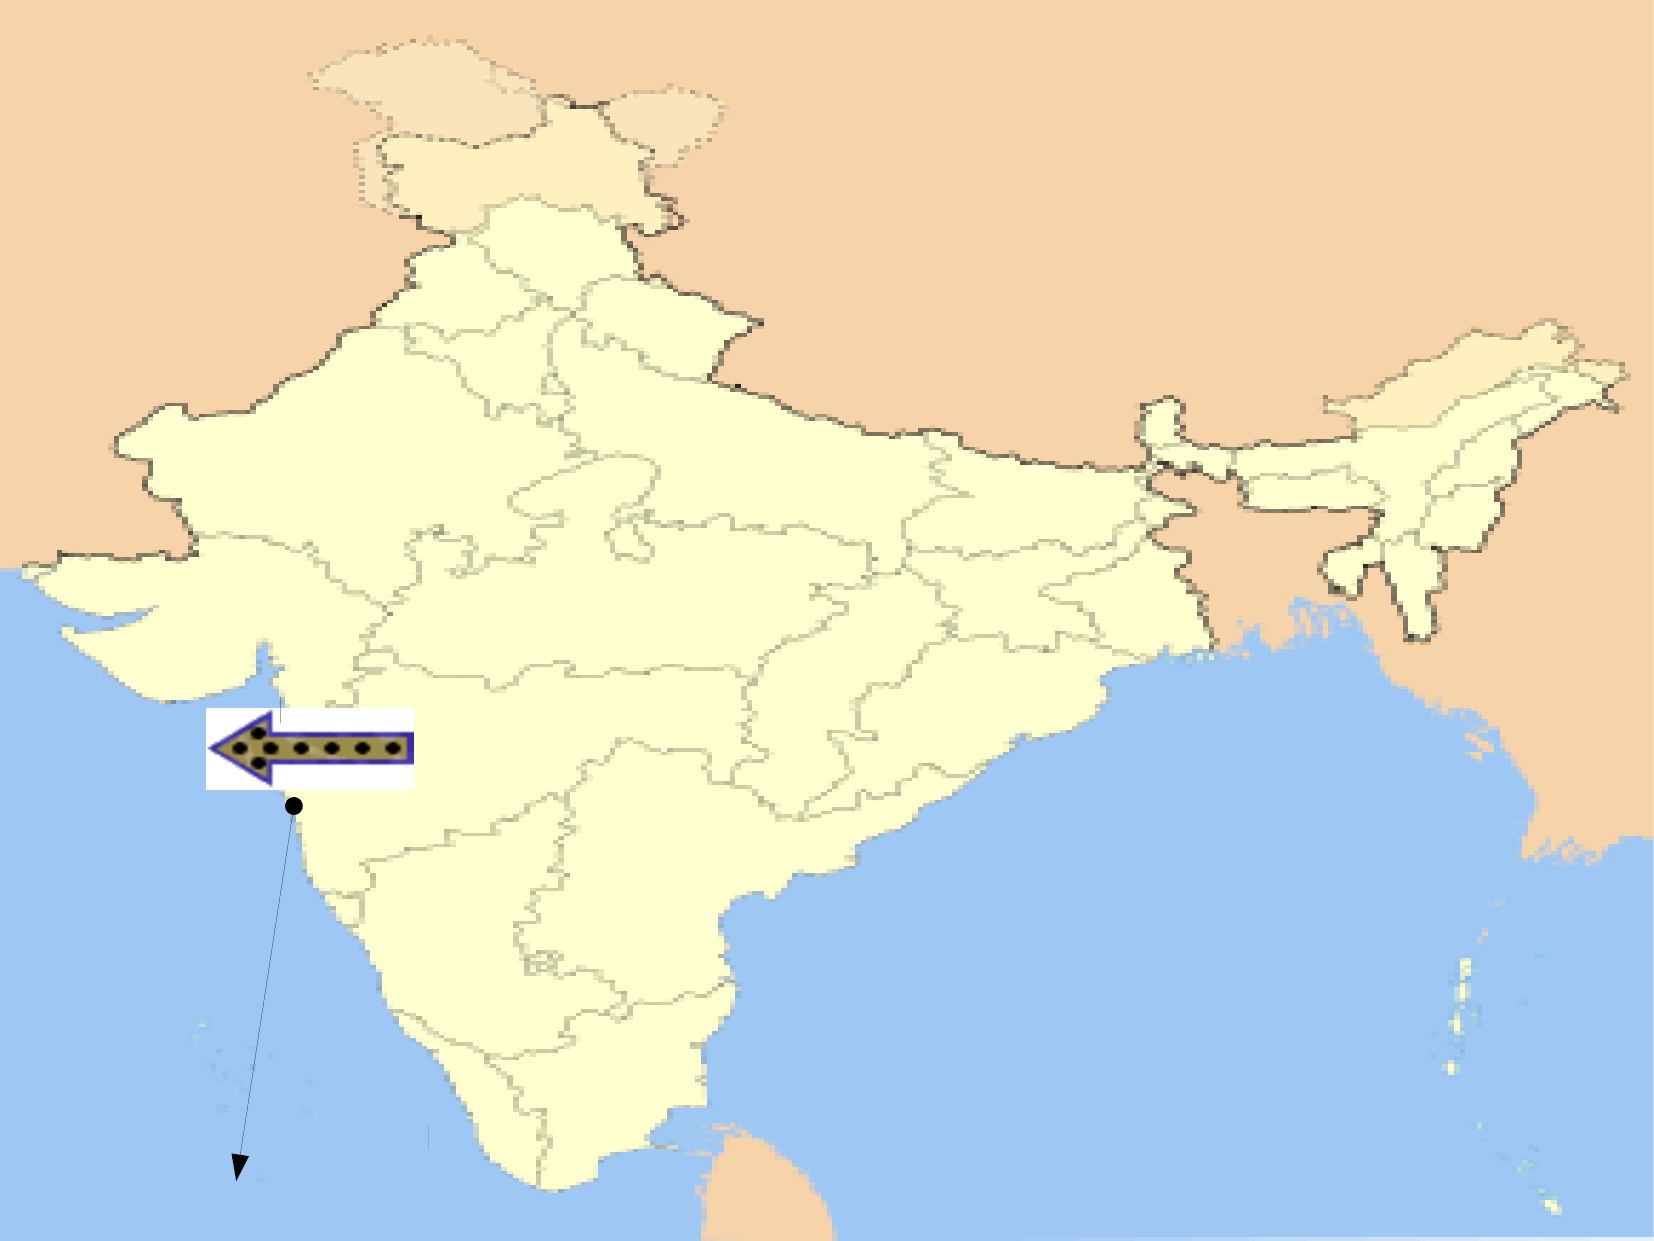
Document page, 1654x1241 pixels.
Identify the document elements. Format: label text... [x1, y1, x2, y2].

text_box MAHARASHTRA [0, 681, 296, 739]
picture [0, 0, 1654, 1241]
text_box MUMBAI [59, 1108, 443, 1166]
